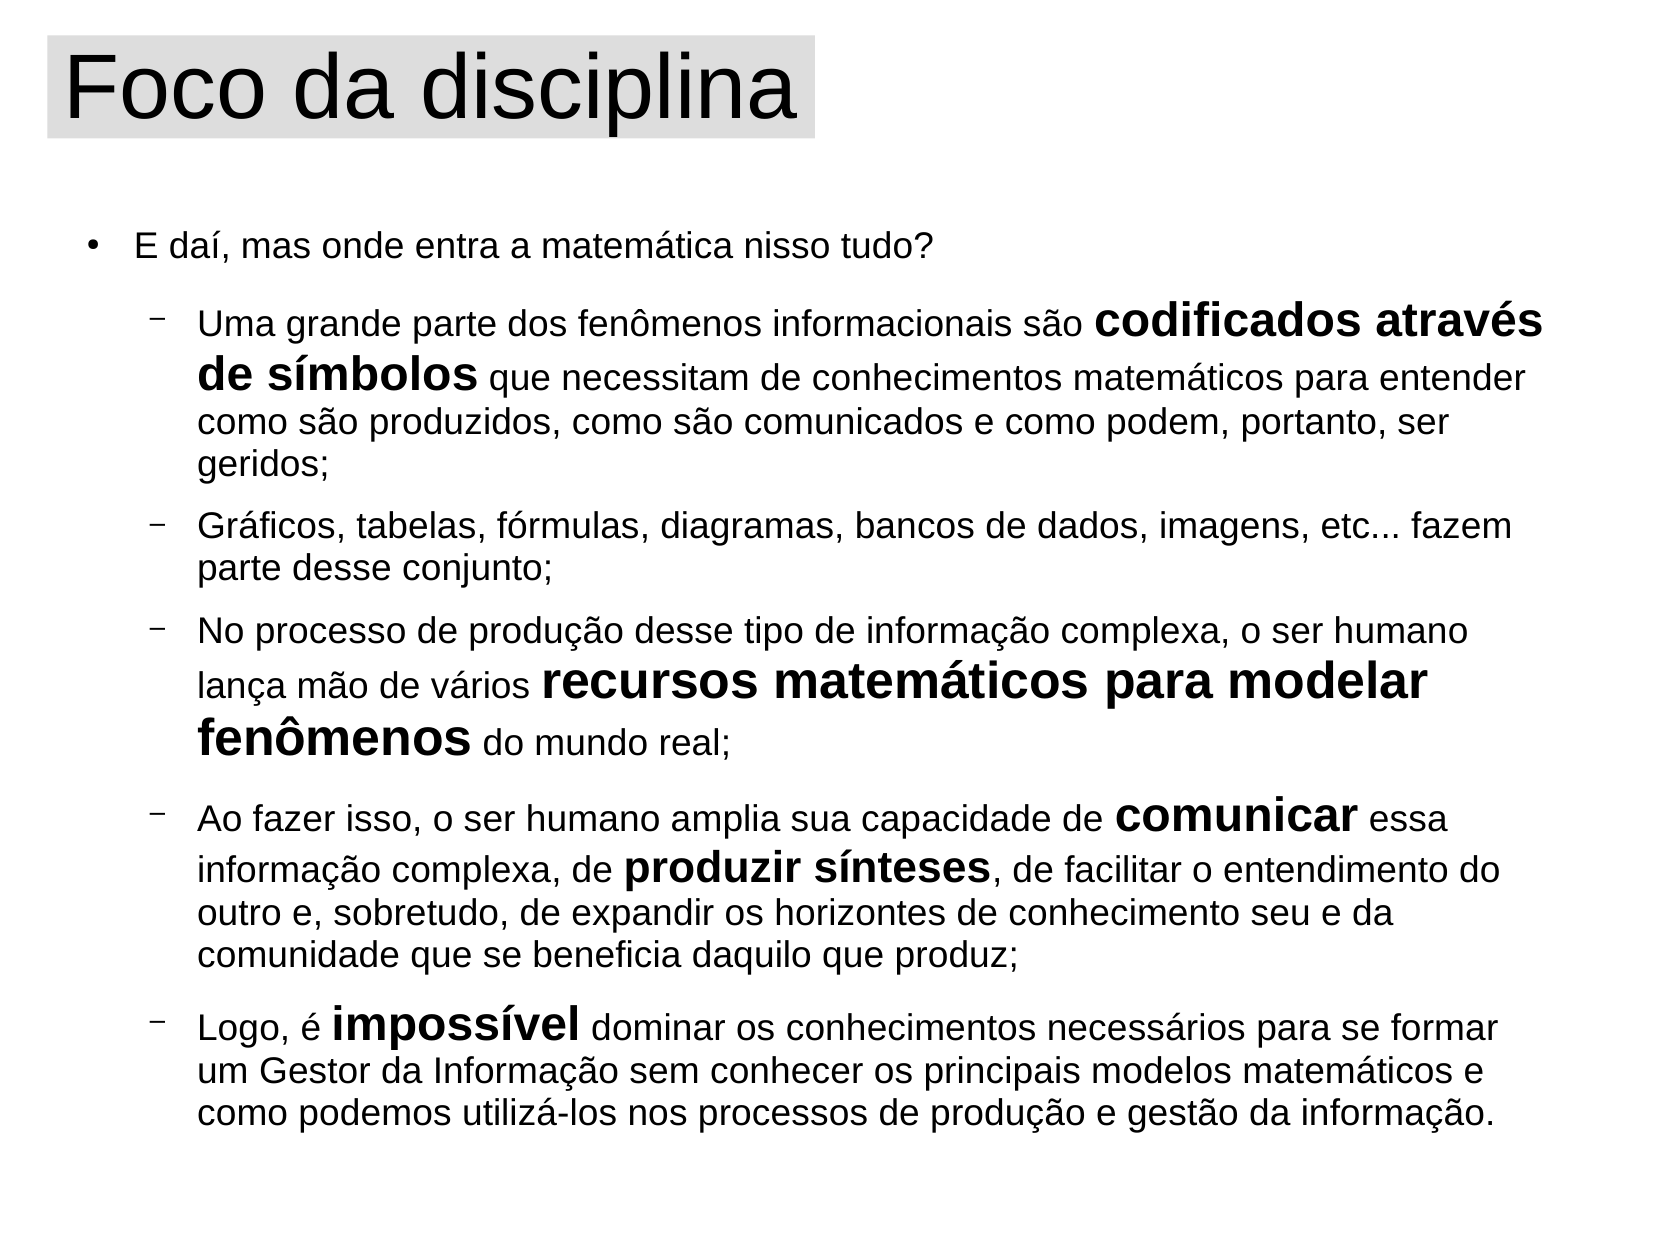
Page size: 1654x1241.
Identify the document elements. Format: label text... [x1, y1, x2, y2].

list E daí, mas onde entra a matemática nisso tudo? Uma grande parte dos fenômenos informacionais são codificados através de símbolos que necessitam de conhecimentos matemáticos para entender como são produzidos, como são comunicados e como podem, portanto, ser geridos; Gráficos, tabelas, fórmulas, diagramas, bancos de dados, imagens, etc... fazem parte desse conjunto; No processo de produção desse tipo de informação complexa, o ser humano lança mão de vários recursos matemáticos para modelar fenômenos do mundo real; Ao fazer isso, o ser humano amplia sua capacidade de comunicar essa informação complexa, de produzir sínteses, de facilitar o entendimento do outro e, sobretudo, de expandir os horizontes de conhecimento seu e da comunidade que se beneficia daquilo que produz; Logo, é impossível dominar os conhecimentos necessários para se formar um Gestor da Informação sem conhecer os principais modelos matemáticos e como podemos utilizá-los nos processos de produção e gestão da informação. [70, 224, 1559, 1139]
title Foco da disciplina [47, 35, 815, 139]
